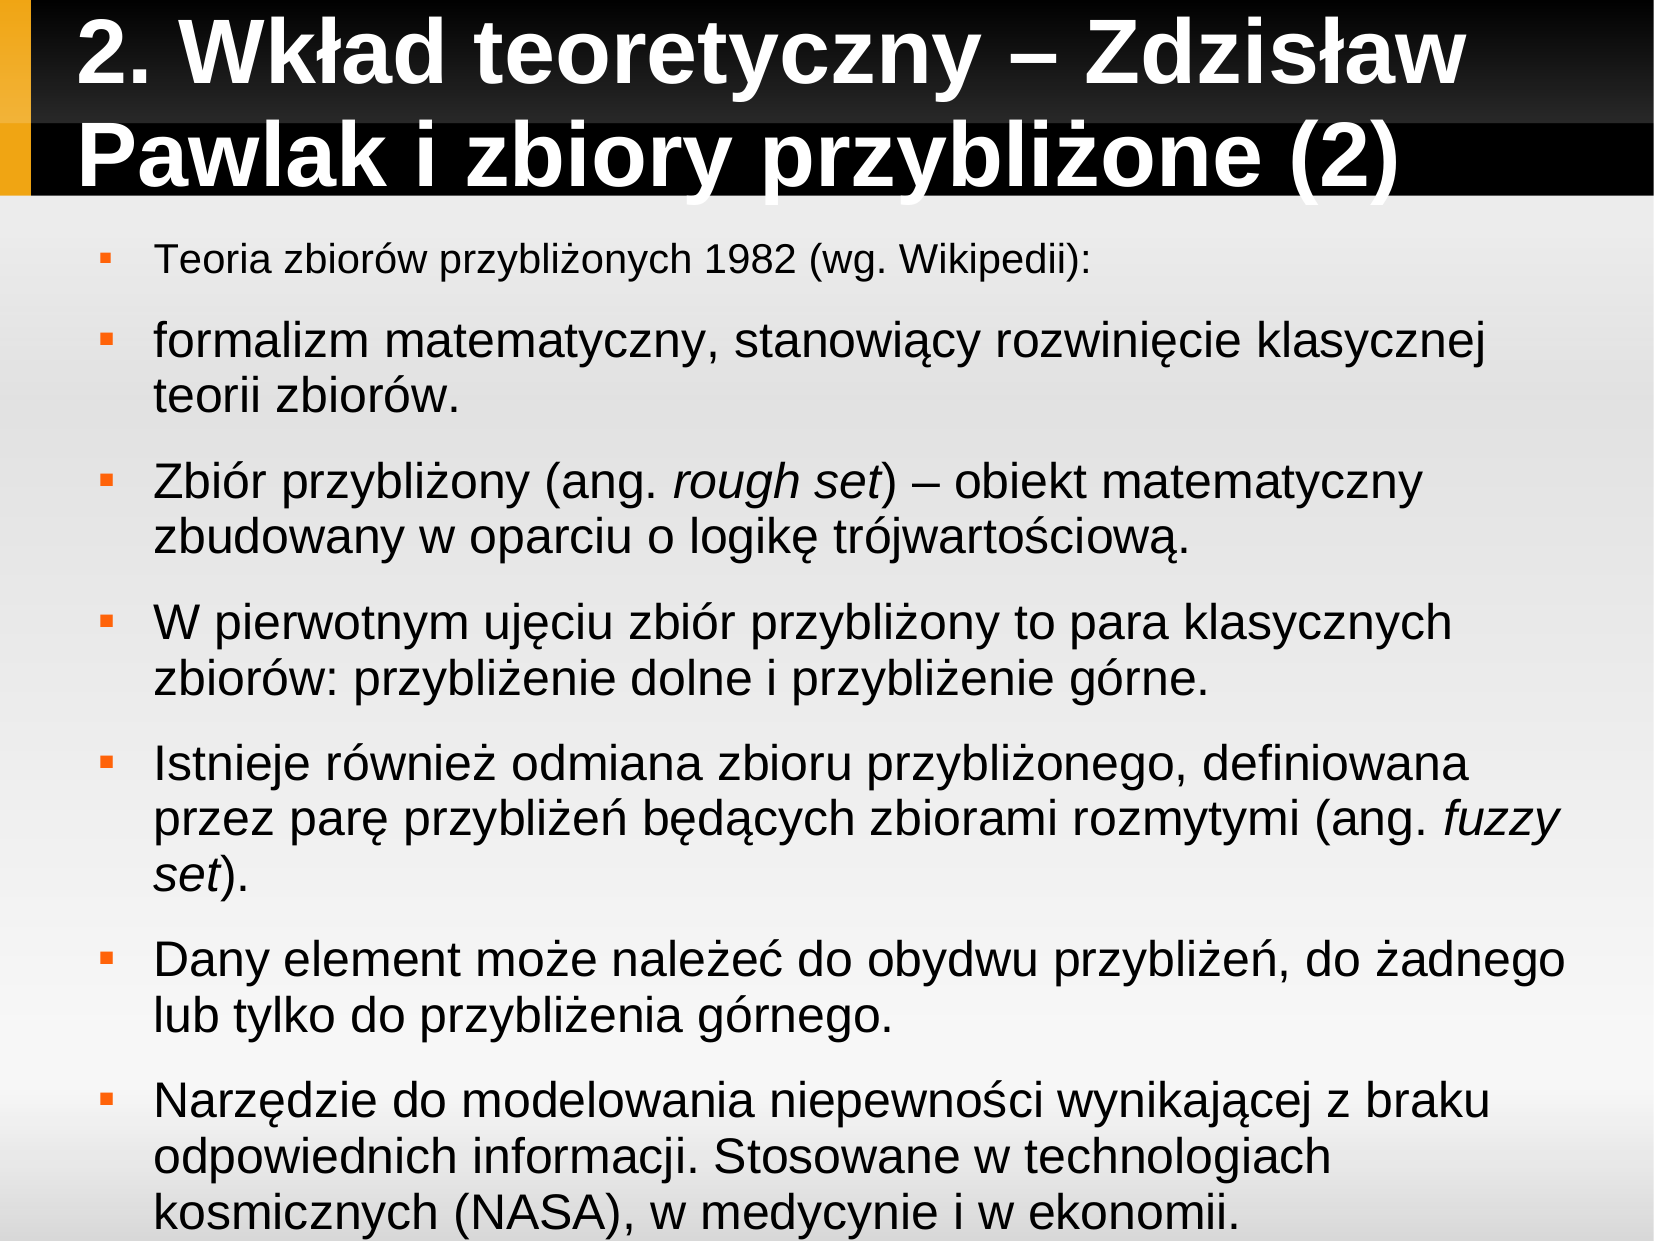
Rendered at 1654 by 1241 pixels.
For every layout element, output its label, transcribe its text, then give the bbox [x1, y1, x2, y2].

title 2. Wkład teoretyczny – Zdzisław Pawlak i zbiory przybliżone (2) [76, 1, 1565, 207]
picture [0, 0, 1654, 1241]
list Teoria zbiorów przybliżonych 1982 (wg. Wikipedii): formalizm matematyczny, stanowiący rozwinięcie klasycznej teorii zbiorów. Zbiór przybliżony (ang. rough set) – obiekt matematyczny zbudowany w oparciu o logikę trójwartościową. W pierwotnym ujęciu zbiór przybliżony to para klasycznych zbiorów: przybliżenie dolne i przybliżenie górne. Istnieje również odmiana zbioru przybliżonego, definiowana przez parę przybliżeń będących zbiorami rozmytymi (ang. fuzzy set). Dany element może należeć do obydwu przybliżeń, do żadnego lub tylko do przybliżenia górnego. Narzędzie do modelowania niepewności wynikającej z braku odpowiednich informacji. Stosowane w technologiach kosmicznych (NASA), w medycynie i w ekonomii. [82, 235, 1571, 1241]
